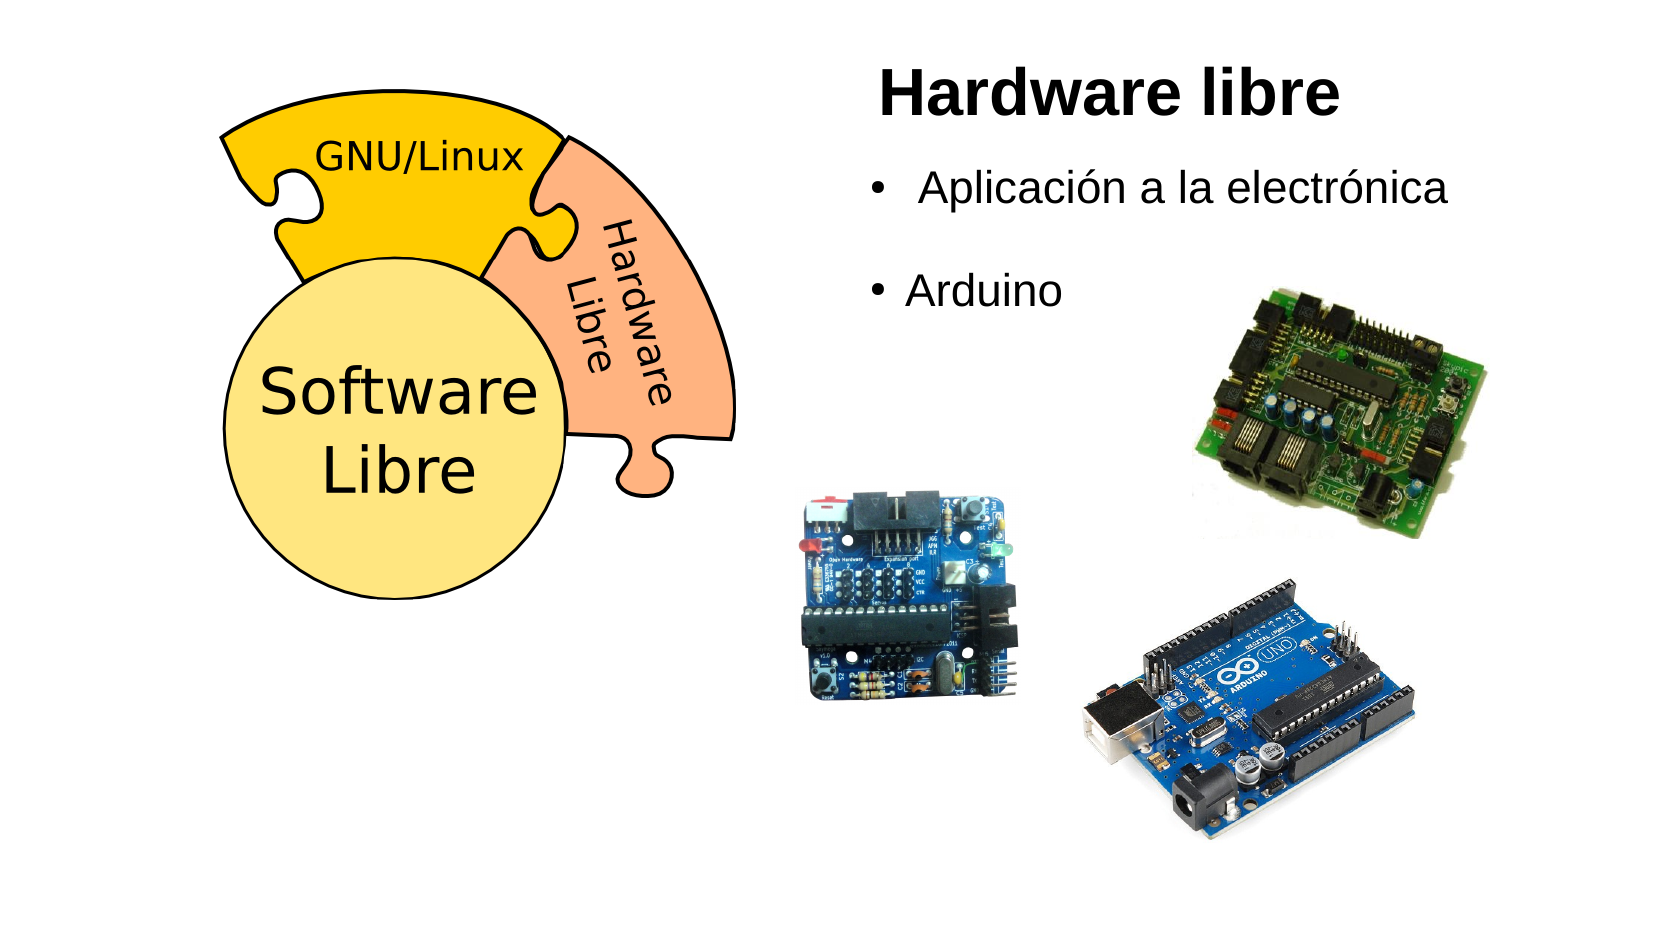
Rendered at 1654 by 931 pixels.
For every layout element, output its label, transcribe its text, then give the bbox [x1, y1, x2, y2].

picture [795, 487, 1021, 706]
title Hardware libre [660, 15, 1561, 171]
text_box Aplicación a la electrónica Arduino [855, 155, 1471, 376]
picture [1070, 286, 1501, 895]
picture [219, 89, 736, 601]
